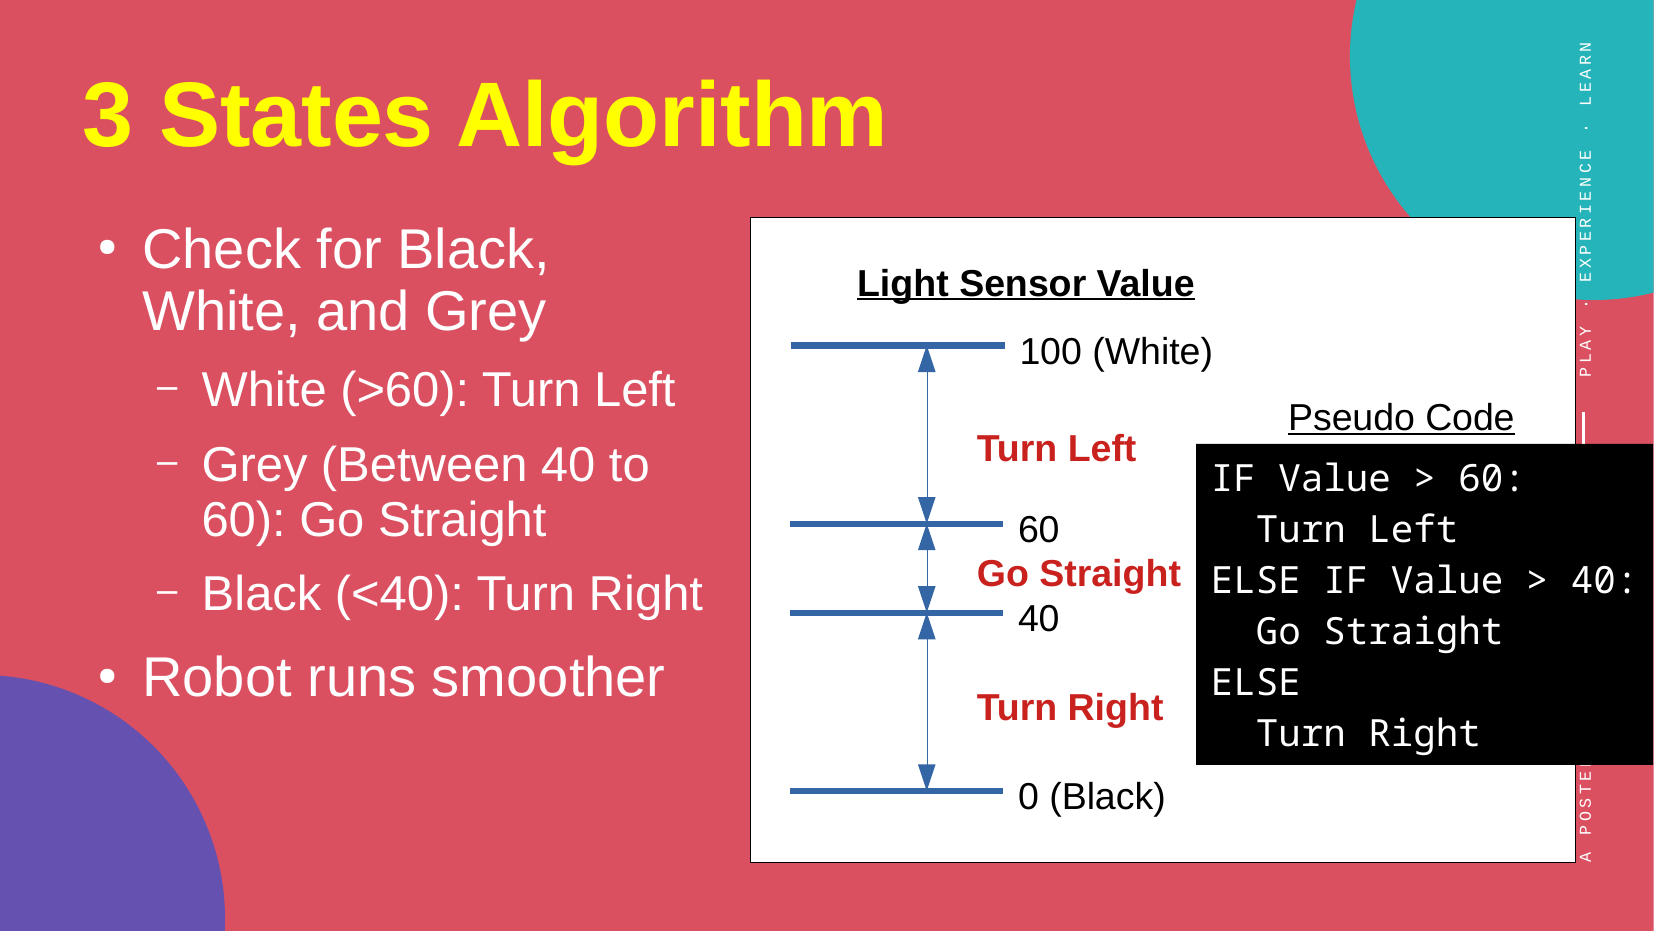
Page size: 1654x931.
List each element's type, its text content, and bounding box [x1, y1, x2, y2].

text_box [750, 217, 1576, 863]
text_box Go Straight [962, 545, 1197, 603]
text_box Pseudo Code [1273, 389, 1530, 447]
text_box 40 [1003, 603, 1146, 647]
text_box Turn Left [962, 420, 1152, 478]
list Check for Black, White, and Grey White (>60): Turn Left Grey (Between 40 to 60): Go Straight Black (<40): Turn Right Robot runs smoother [82, 217, 706, 758]
text_box Light Sensor Value [842, 254, 1210, 312]
text_box 0 (Black) [1003, 768, 1261, 826]
title 3 States Algorithm [82, 37, 1351, 193]
text_box 100 (White) [1004, 322, 1233, 430]
text_box [928, 527, 1003, 610]
text_box Turn Right [962, 678, 1179, 736]
text_box 60 [1003, 501, 1146, 545]
text_box IF Value > 60: Turn Left ELSE IF Value > 40: Go Straight ELSE Turn Right [1196, 443, 1583, 686]
